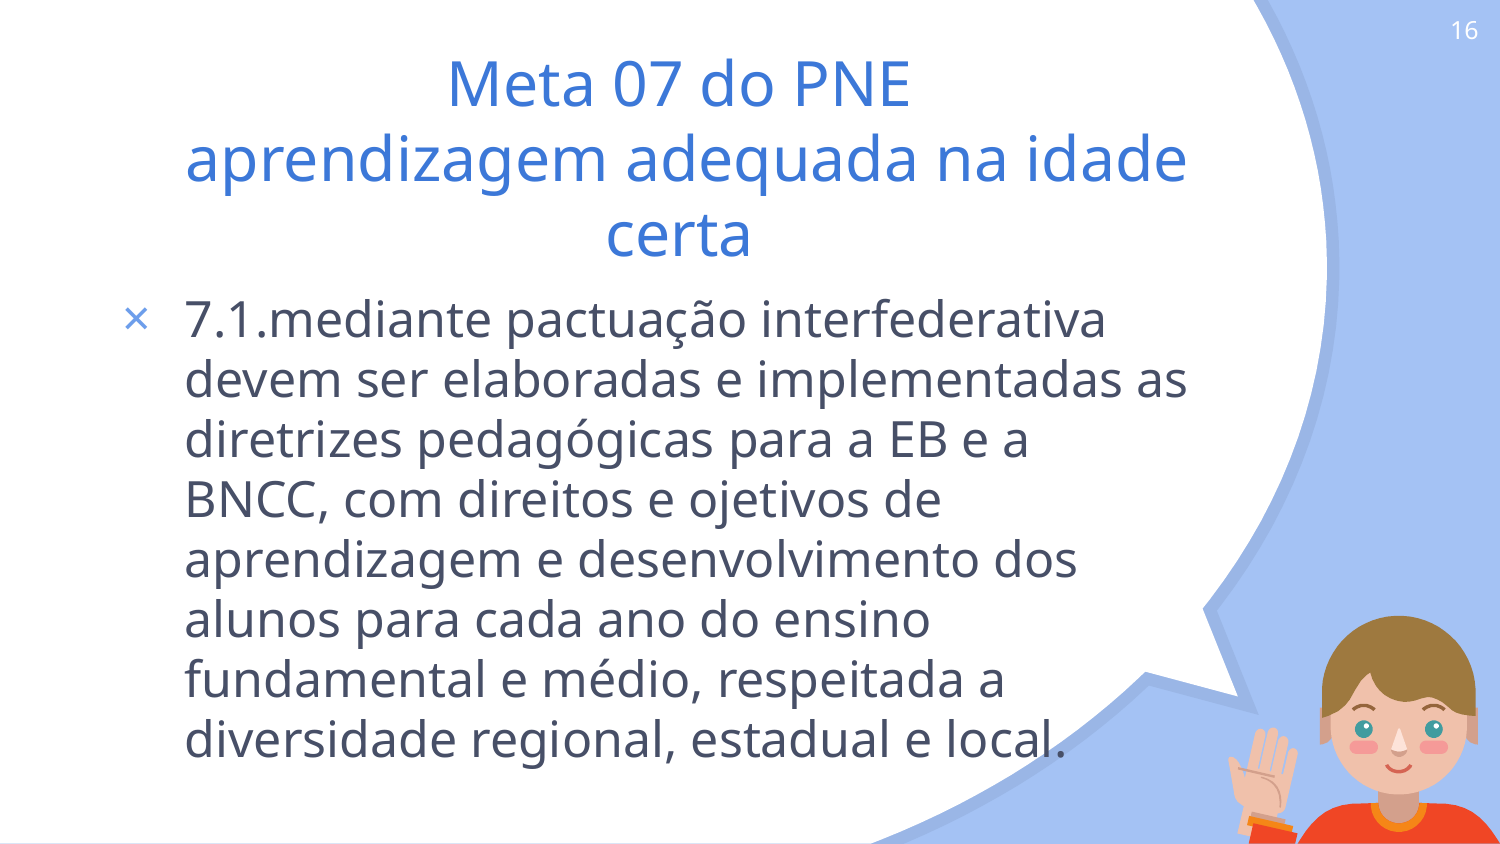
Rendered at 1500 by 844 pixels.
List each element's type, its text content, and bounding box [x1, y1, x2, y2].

text_box [1297, 615, 1500, 844]
title Meta 07 do PNE aprendizagem adequada na idade certa [107, 121, 1252, 284]
list 7.1.mediante pactuação interfederativa devem ser elaboradas e implementadas as diretrizes pedagógicas para a EB e a BNCC, com direitos e ojetivos de aprendizagem e desenvolvimento dos alunos para cada ano do ensino fundamental e médio, respeitada a diversidade regional, estadual e local. [94, 272, 1205, 804]
slide_number <número> [1403, 0, 1494, 65]
text_box [1228, 727, 1298, 844]
